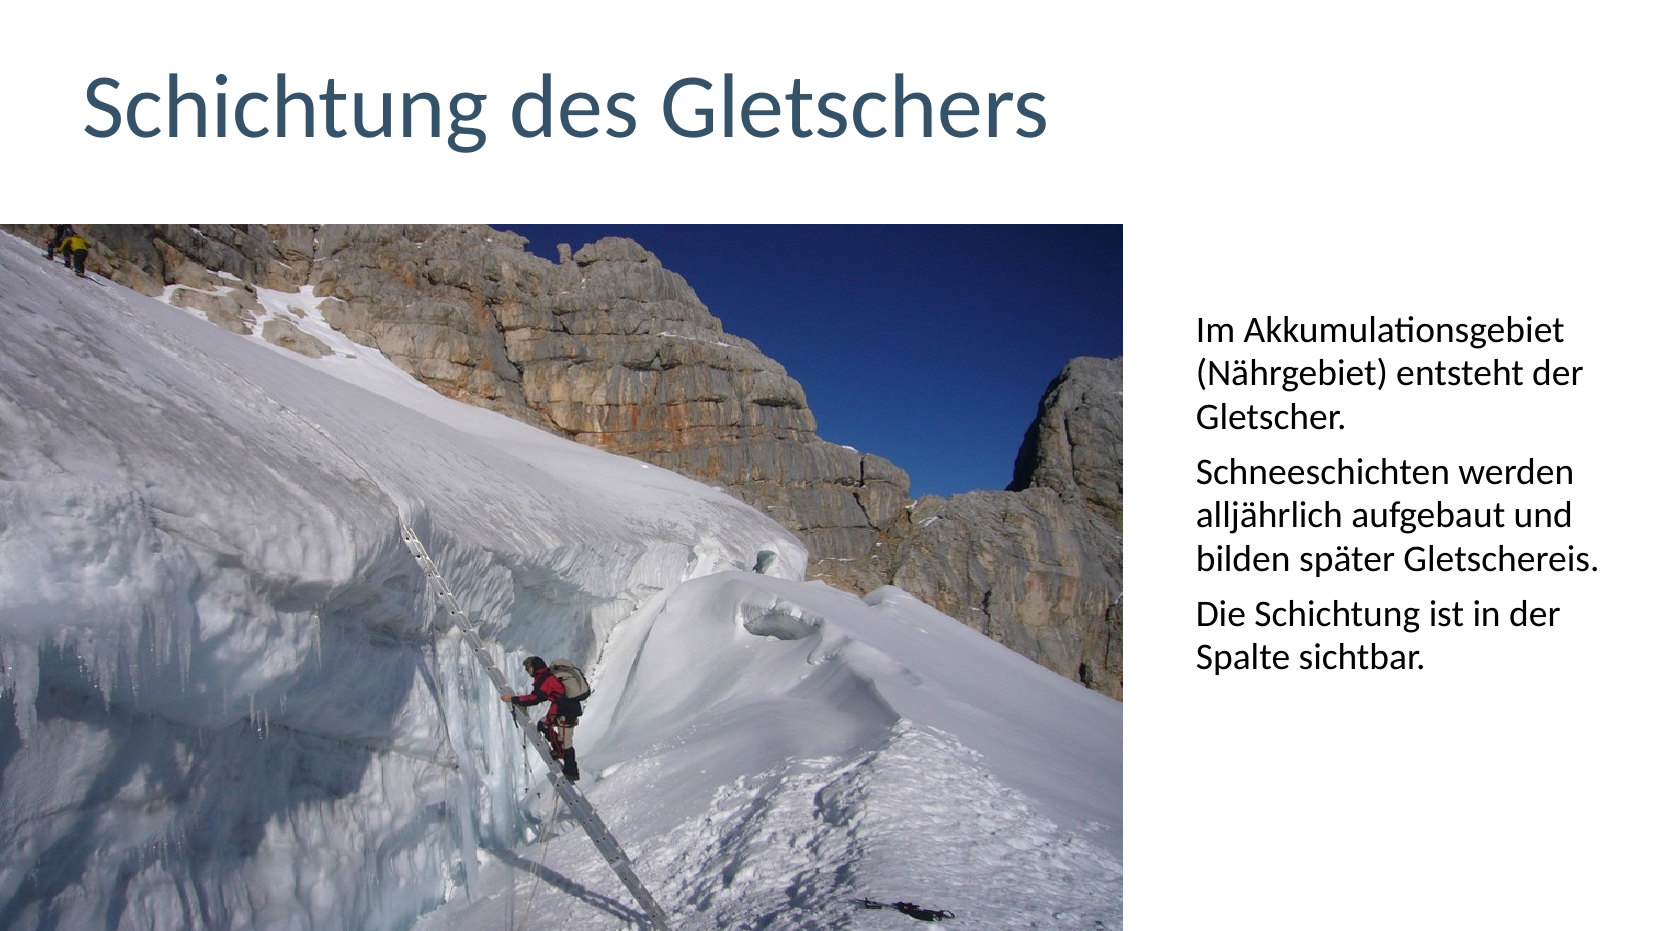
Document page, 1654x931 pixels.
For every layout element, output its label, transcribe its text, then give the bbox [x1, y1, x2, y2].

picture [0, 224, 1123, 931]
title Schichtung des Gletschers [82, 37, 1571, 193]
text_box Im Akkumulationsgebiet (Nährgebiet) entsteht der Gletscher. Schneeschichten werden alljährlich aufgebaut und bilden später Gletschereis. Die Schichtung ist in der Spalte sichtbar. [1181, 301, 1619, 730]
